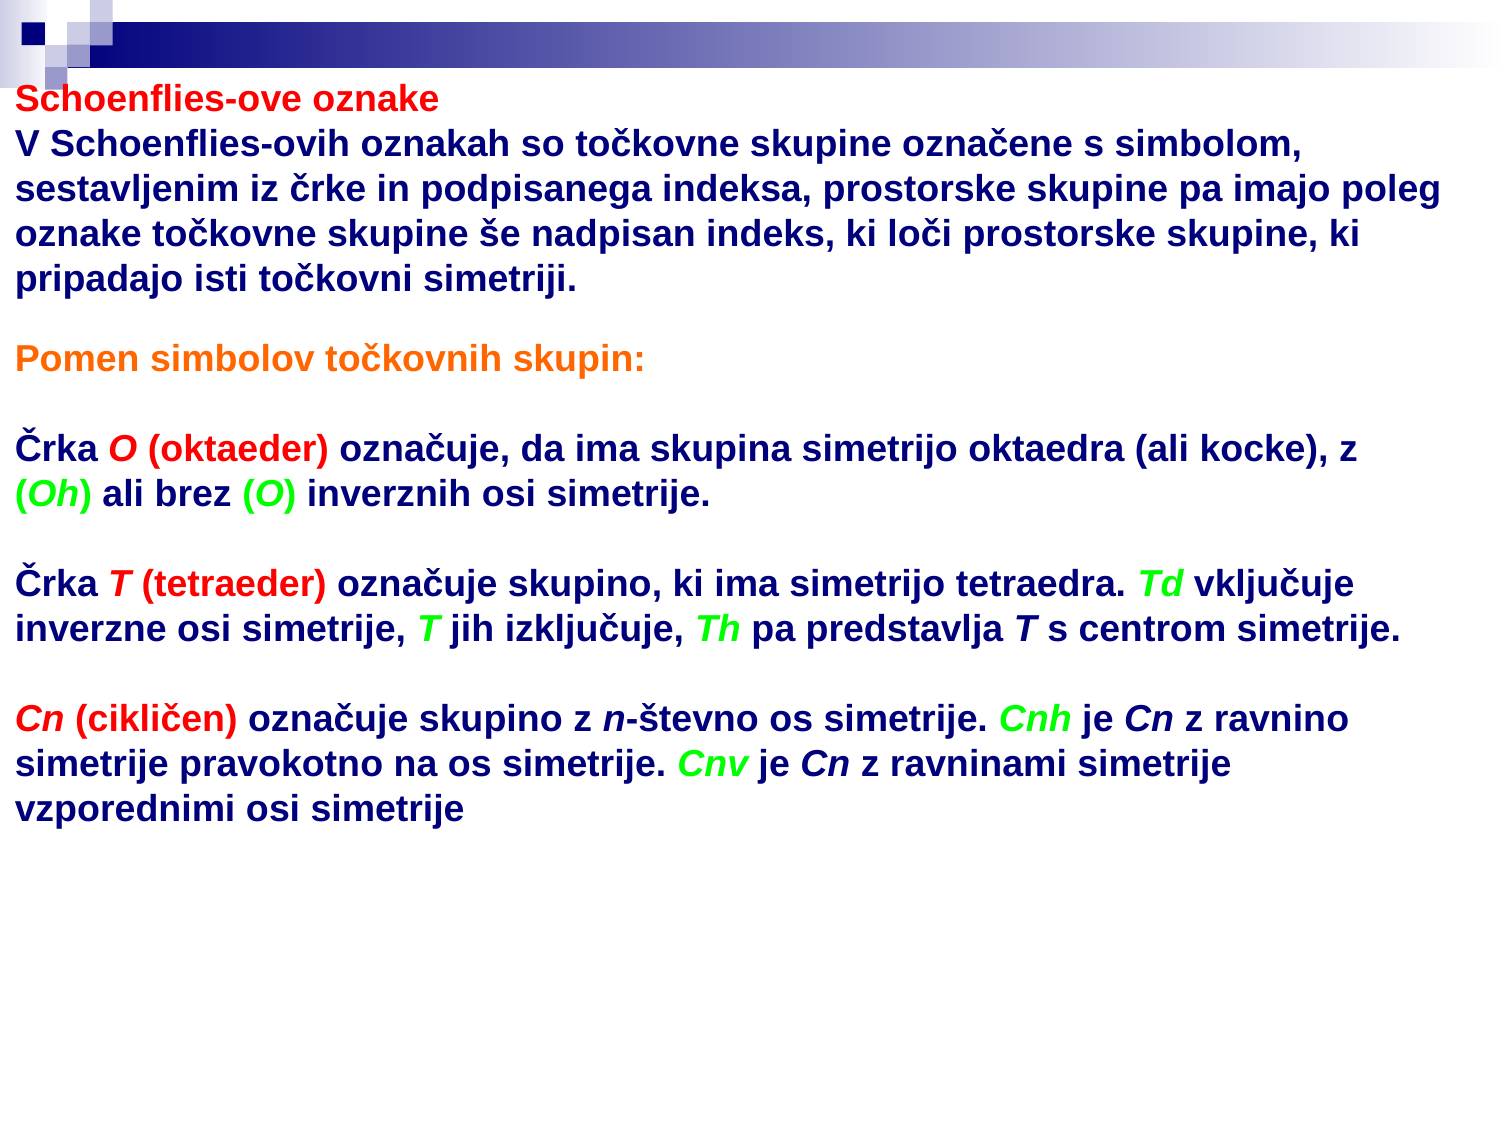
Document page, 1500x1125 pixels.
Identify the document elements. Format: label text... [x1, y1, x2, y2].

text_box Schoenflies-ove oznake V Schoenflies-ovih oznakah so točkovne skupine označene s simbolom, sestavljenim iz črke in podpisanega indeksa, prostorske skupine pa imajo poleg oznake točkovne skupine še nadpisan indeks, ki loči prostorske skupine, ki pripadajo isti točkovni simetriji. [0, 66, 1500, 307]
text_box Pomen simbolov točkovnih skupin: Črka O (oktaeder) označuje, da ima skupina simetrijo oktaedra (ali kocke), z (Oh) ali brez (O) inverznih osi simetrije. Črka T (tetraeder) označuje skupino, ki ima simetrijo tetraedra. Td vključuje inverzne osi simetrije, T jih izključuje, Th pa predstavlja T s centrom simetrije. Cn (cikličen) označuje skupino z n-števno os simetrije. Cnh je Cn z ravnino simetrije pravokotno na os simetrije. Cnv je Cn z ravninami simetrije vzporednimi osi simetrije [0, 326, 1459, 882]
